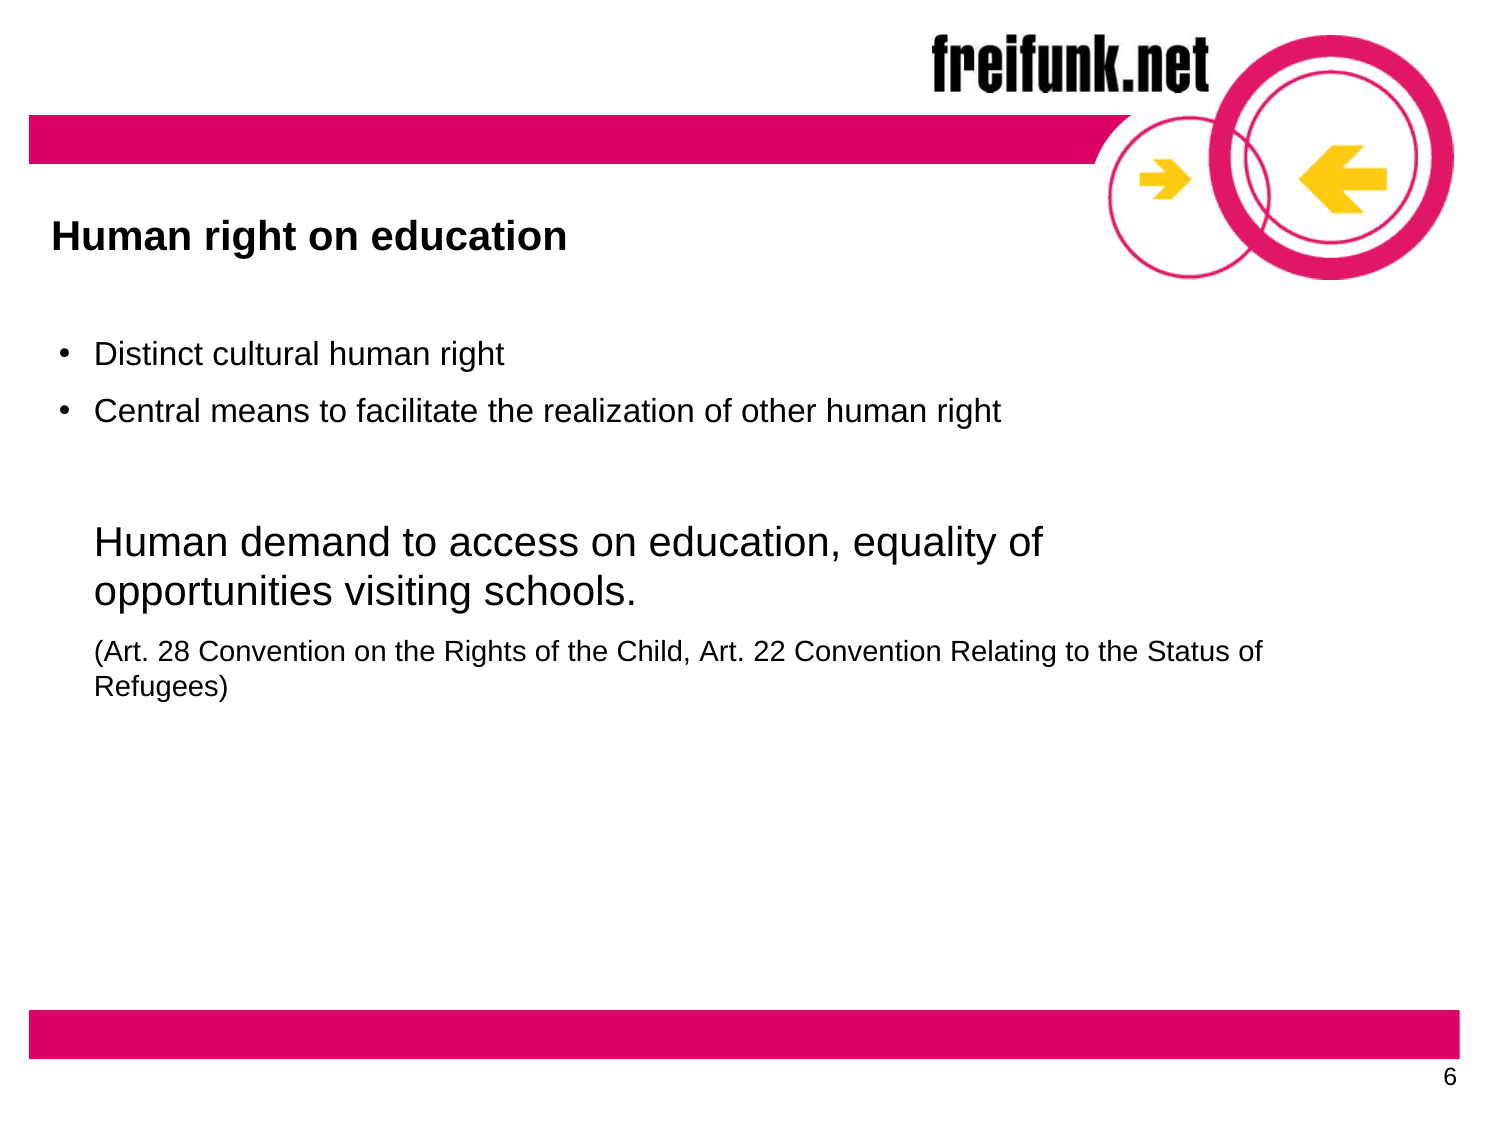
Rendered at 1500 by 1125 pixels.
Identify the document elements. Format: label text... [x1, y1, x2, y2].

text_box Distinct cultural human right Central means to facilitate the realization of other human right Human demand to access on education, equality of opportunities visiting schools. (Art. 28 Convention on the Rights of the Child, Art. 22 Convention Relating to the Status of Refugees) [58, 333, 1287, 1125]
text_box Human right on education [51, 209, 1044, 289]
picture [932, 34, 1454, 280]
